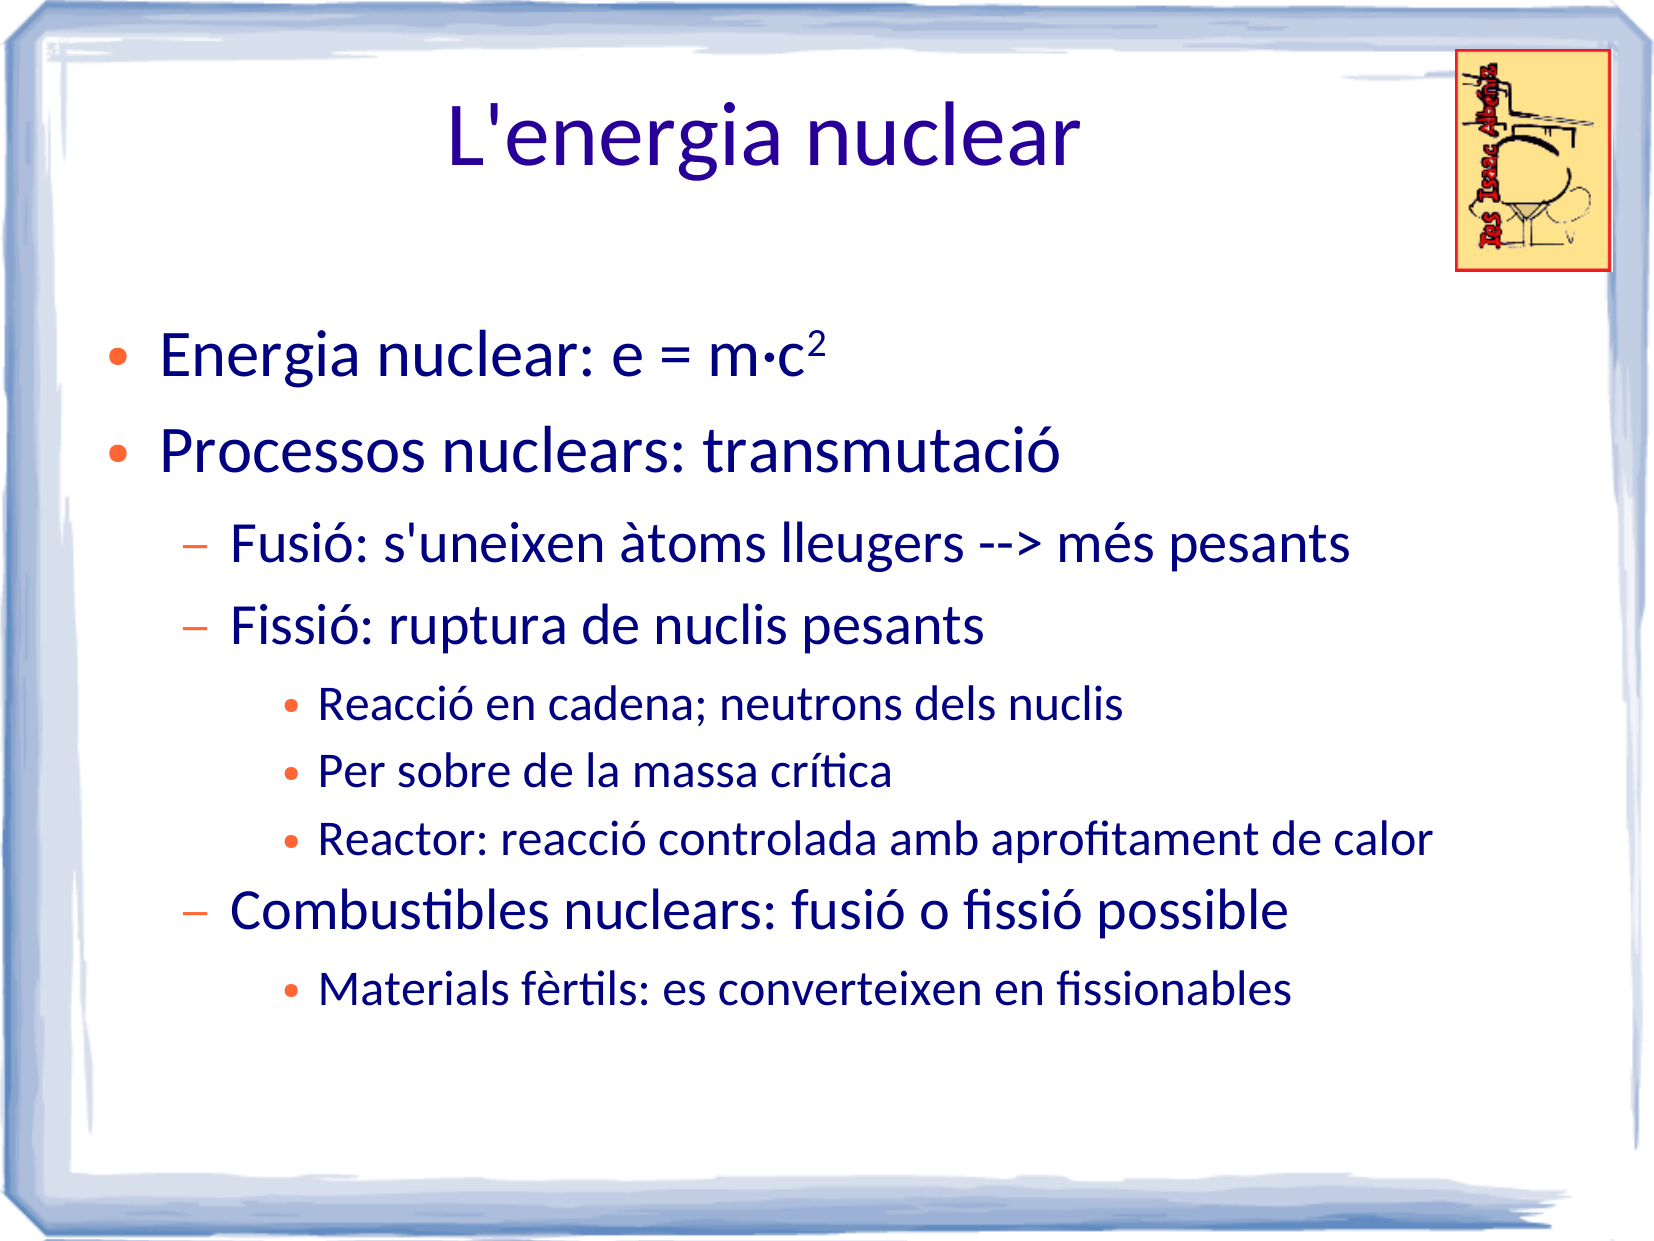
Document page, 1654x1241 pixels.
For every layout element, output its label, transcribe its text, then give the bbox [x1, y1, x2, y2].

list Energia nuclear: e = m·c2 Processos nuclears: transmutació Fusió: s'uneixen àtoms lleugers --> més pesants Fissió: ruptura de nuclis pesants Reacció en cadena; neutrons dels nuclis Per sobre de la massa crítica Reactor: reacció controlada amb aprofitament de calor Combustibles nuclears: fusió o fissió possible Materials fèrtils: es converteixen en fissionables [88, 324, 1571, 1131]
picture [0, 0, 1654, 1241]
title L'energia nuclear [82, 36, 1447, 250]
